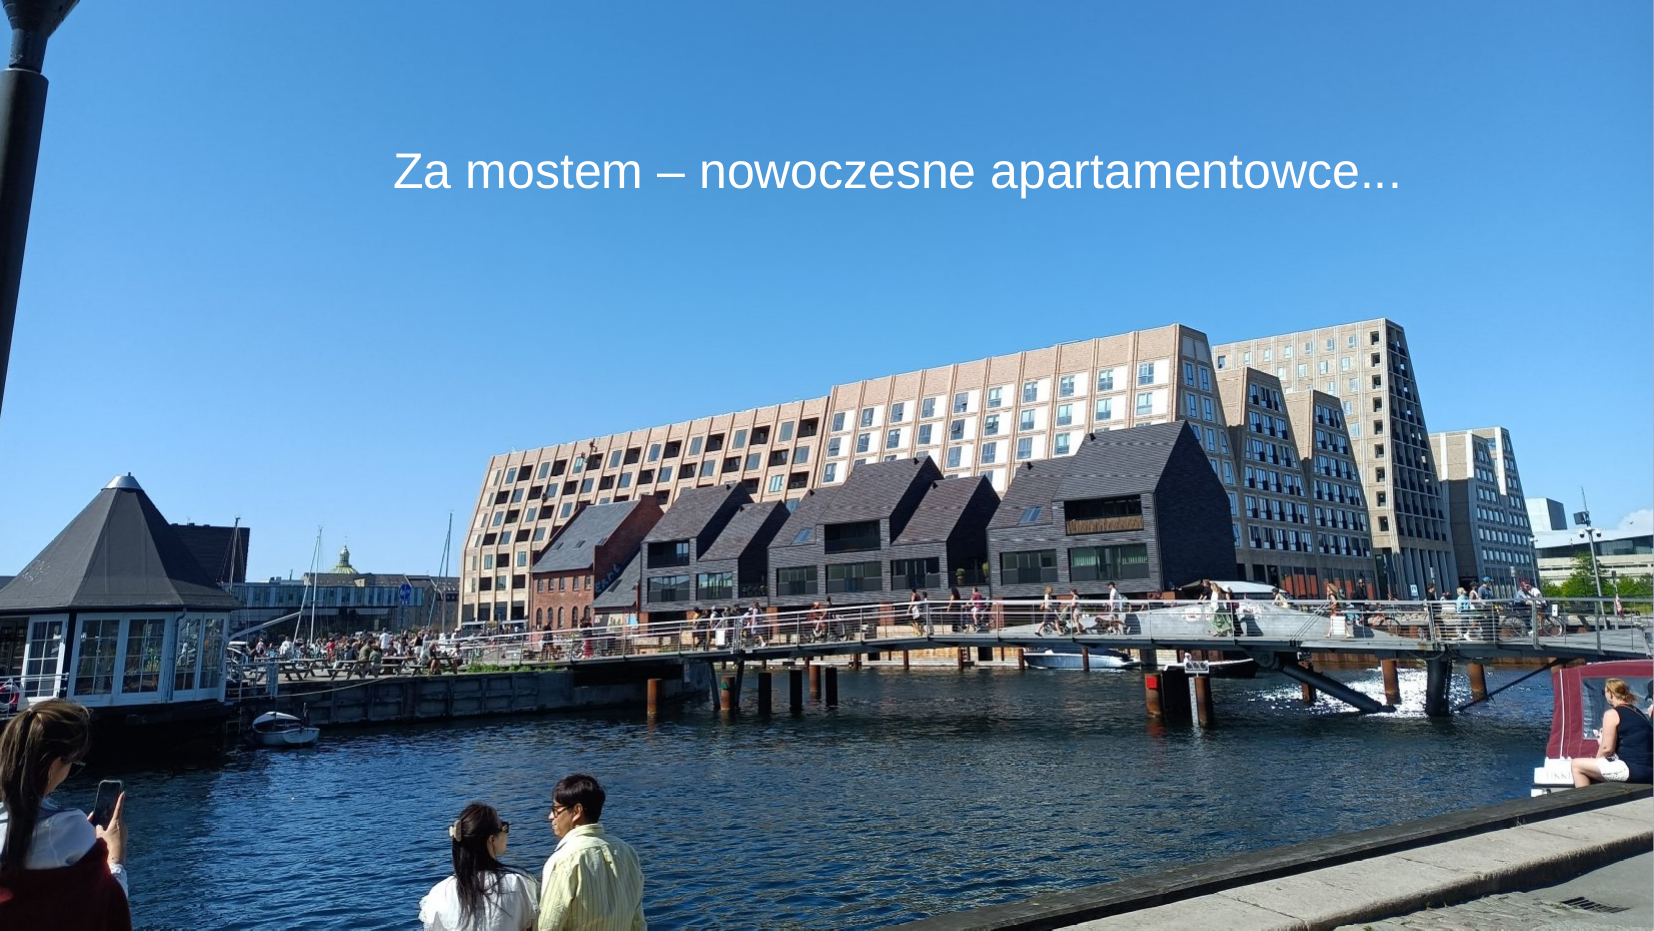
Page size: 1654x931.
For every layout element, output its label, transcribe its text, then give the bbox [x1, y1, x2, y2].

text_box Za mostem – nowoczesne apartamentowce... [378, 135, 1418, 207]
picture [0, 0, 1654, 931]
